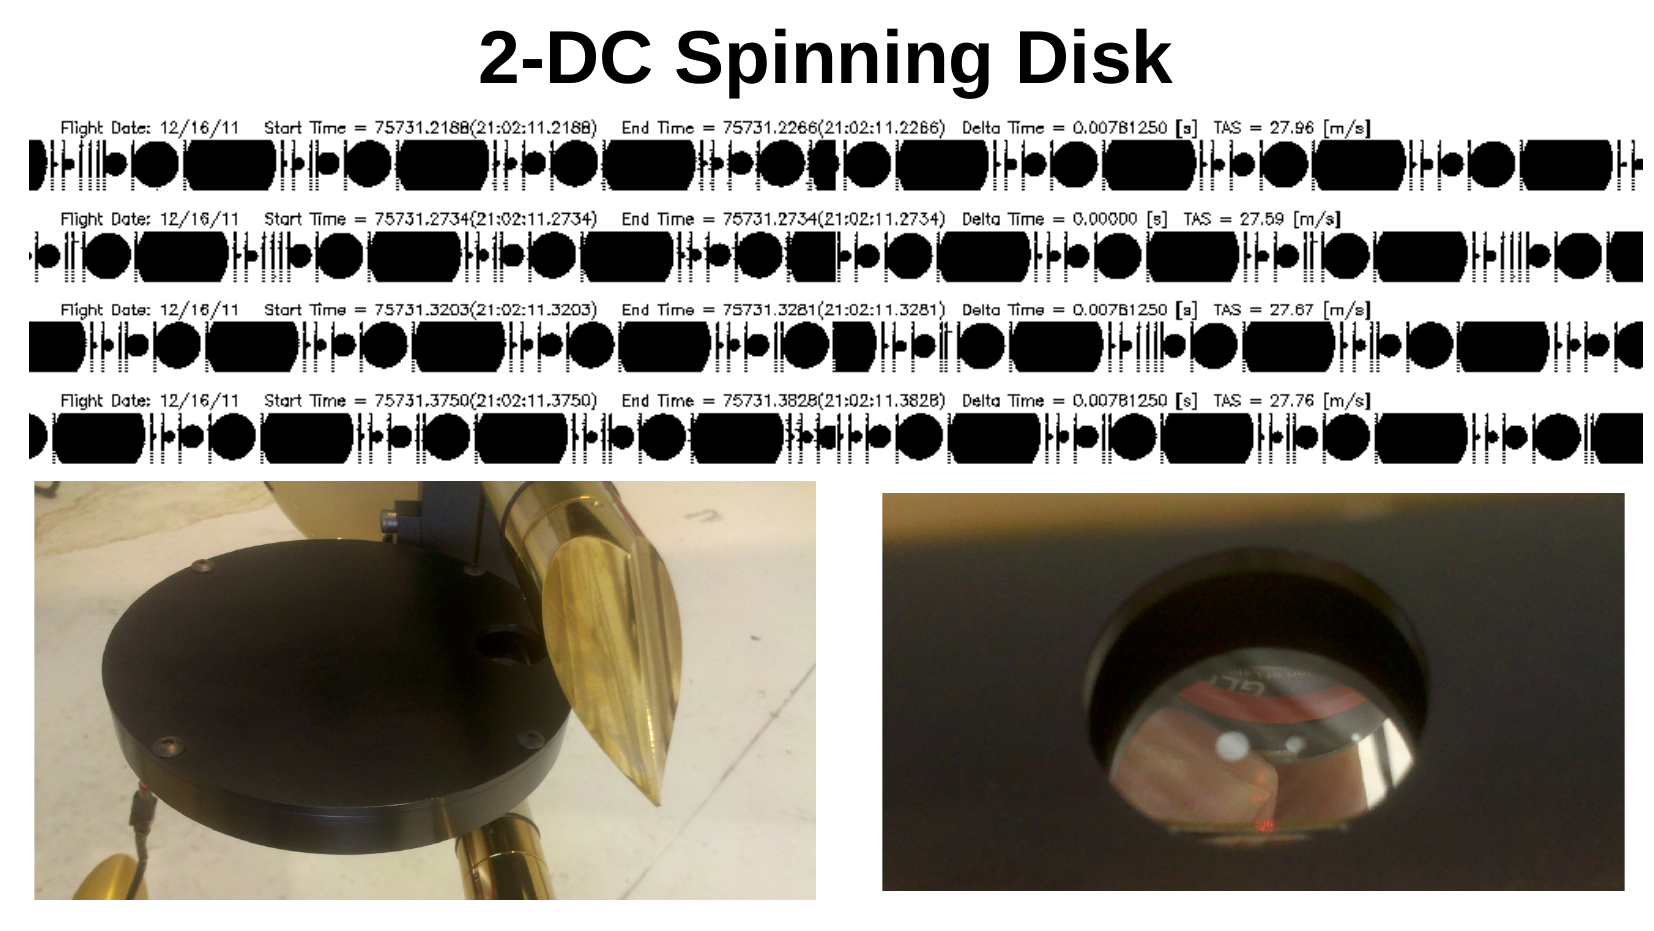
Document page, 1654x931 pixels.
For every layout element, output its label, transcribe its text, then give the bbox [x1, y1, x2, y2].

picture [34, 481, 816, 900]
text_box 2-DC Spinning Disk [0, 6, 1654, 108]
picture [29, 108, 1643, 475]
picture [882, 493, 1625, 891]
